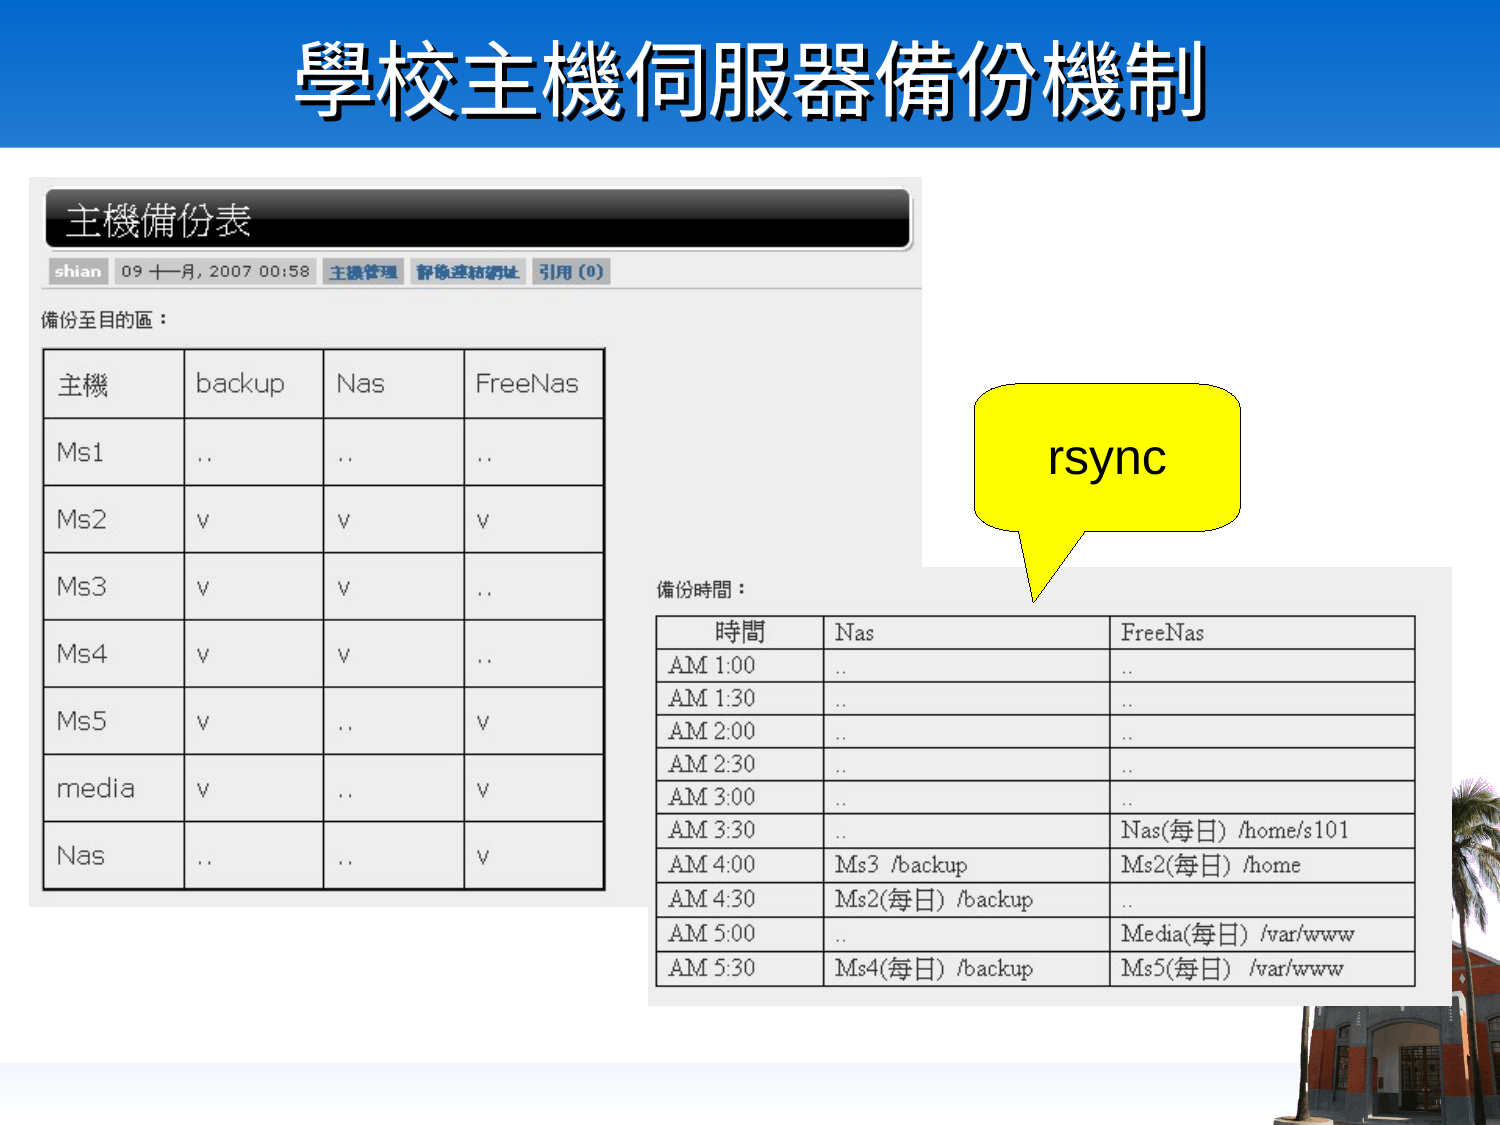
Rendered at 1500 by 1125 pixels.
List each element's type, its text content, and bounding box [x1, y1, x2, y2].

text_box rsync [974, 383, 1241, 603]
picture [29, 177, 1500, 1125]
title 學校主機伺服器備份機制 [75, 0, 1424, 168]
